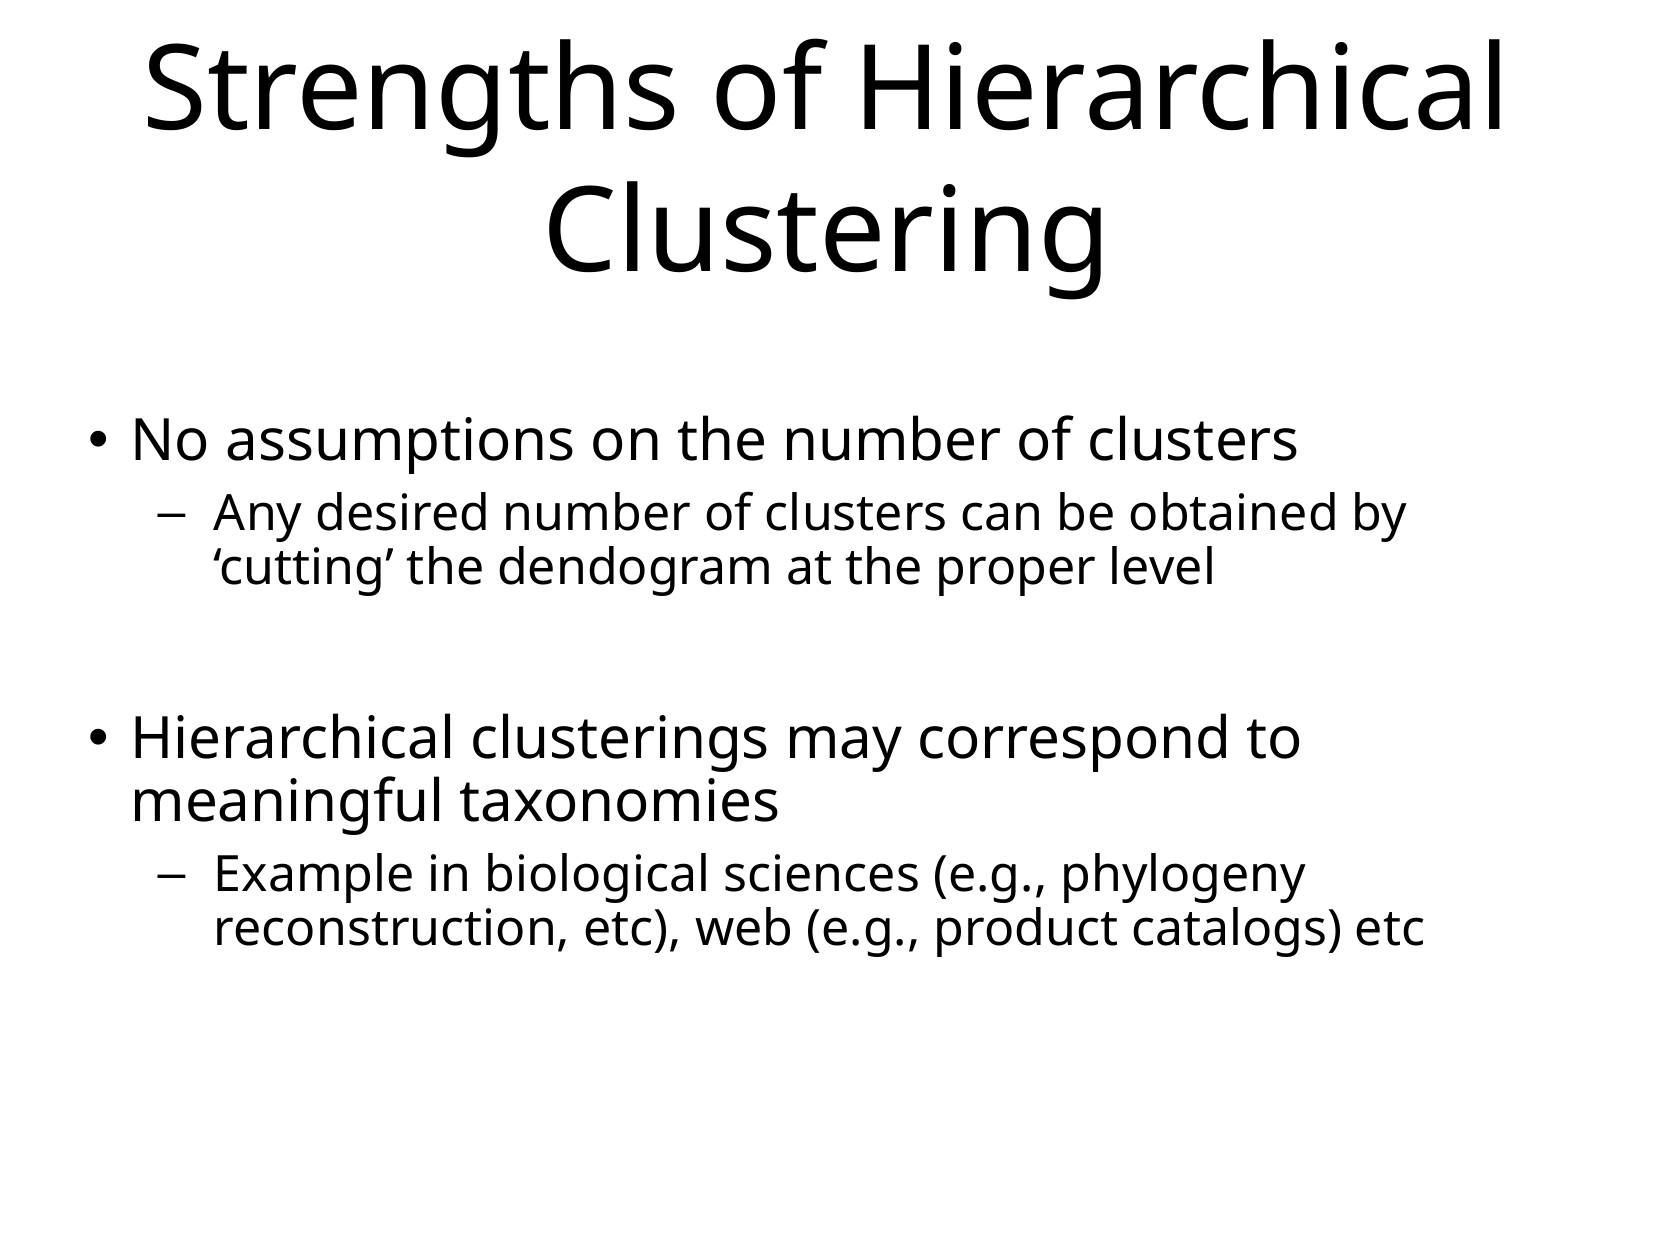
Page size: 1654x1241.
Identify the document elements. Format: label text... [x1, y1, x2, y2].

list No assumptions on the number of clusters Any desired number of clusters can be obtained by ‘cutting’ the dendogram at the proper level Hierarchical clusterings may correspond to meaningful taxonomies Example in biological sciences (e.g., phylogeny reconstruction, etc), web (e.g., product catalogs) etc [82, 403, 1571, 1241]
title Strengths of Hierarchical Clustering [82, 16, 1571, 290]
